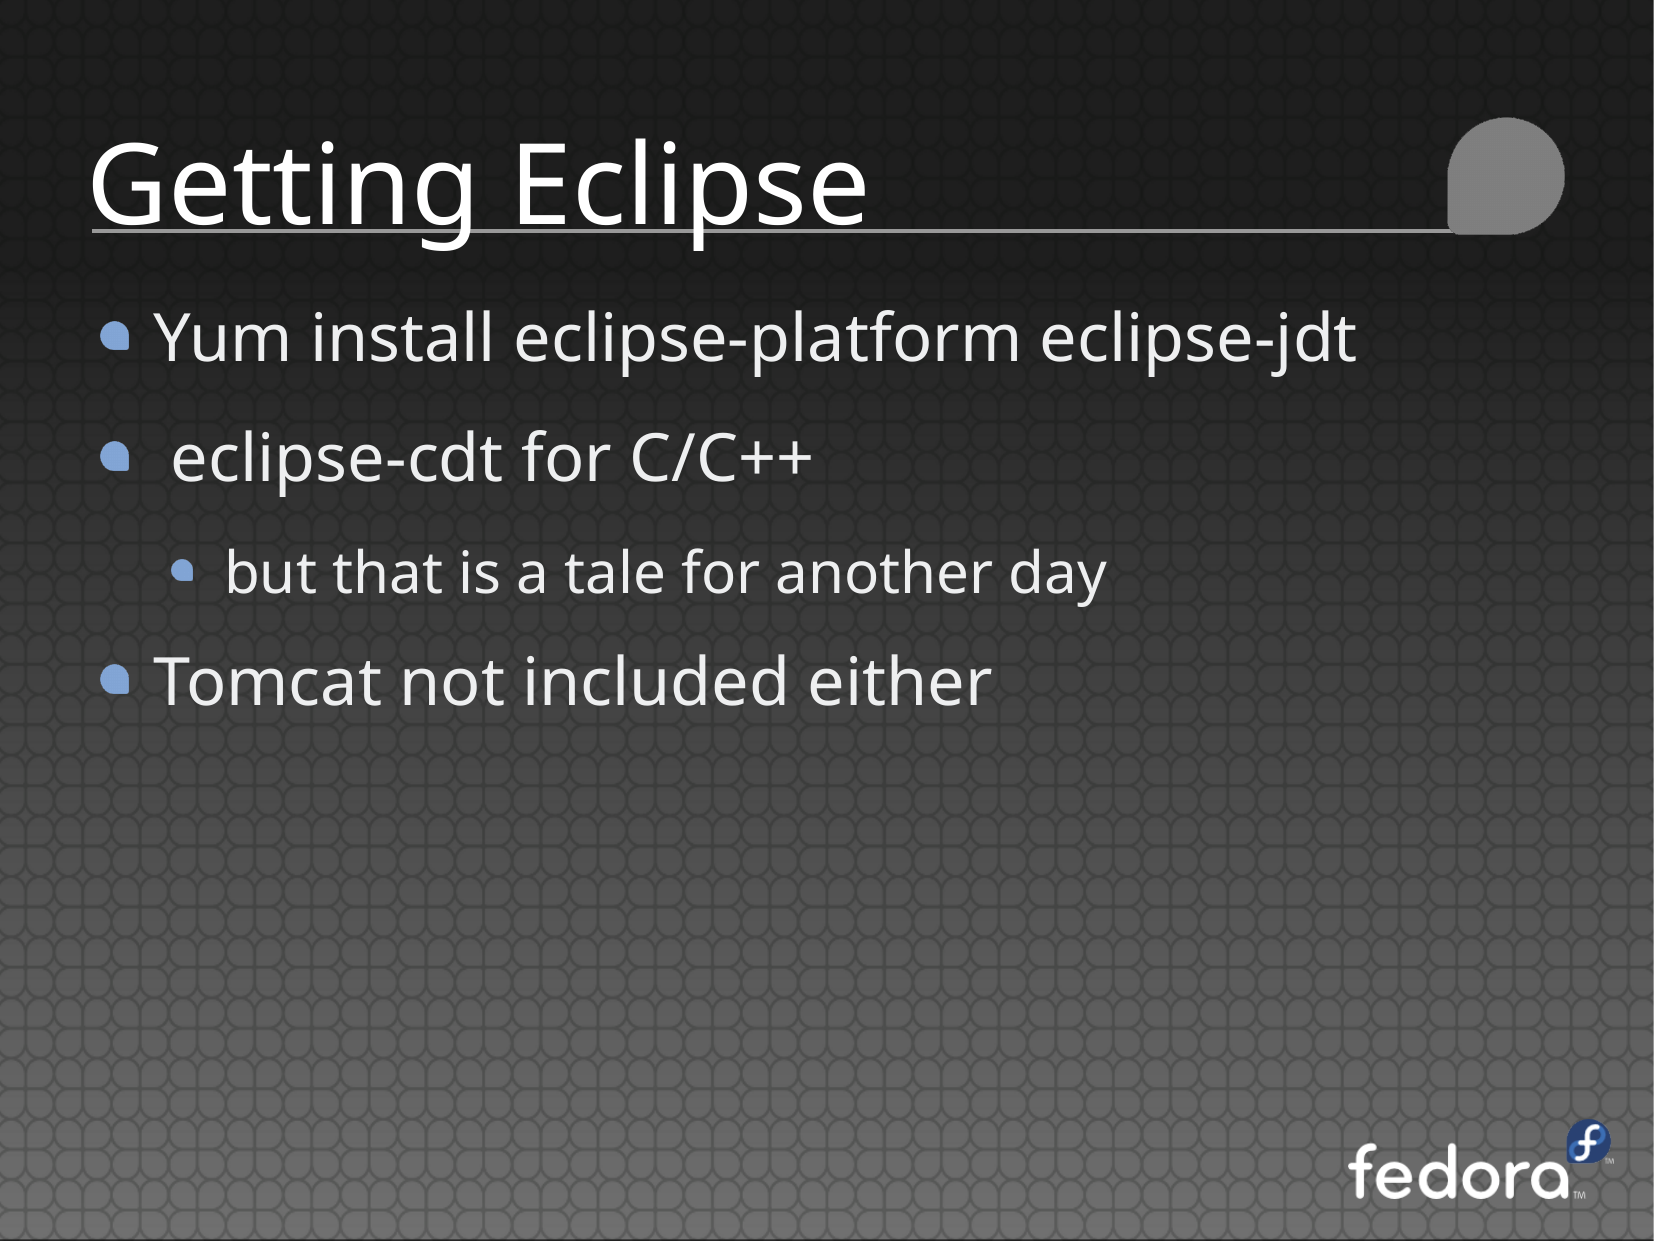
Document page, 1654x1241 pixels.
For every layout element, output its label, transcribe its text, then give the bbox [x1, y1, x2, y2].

title Getting Eclipse [86, 112, 1576, 249]
picture [0, 0, 1654, 1241]
list Yum install eclipse-platform eclipse-jdt eclipse-cdt for C/C++ but that is a tale for another day Tomcat not included either [82, 290, 1571, 1109]
